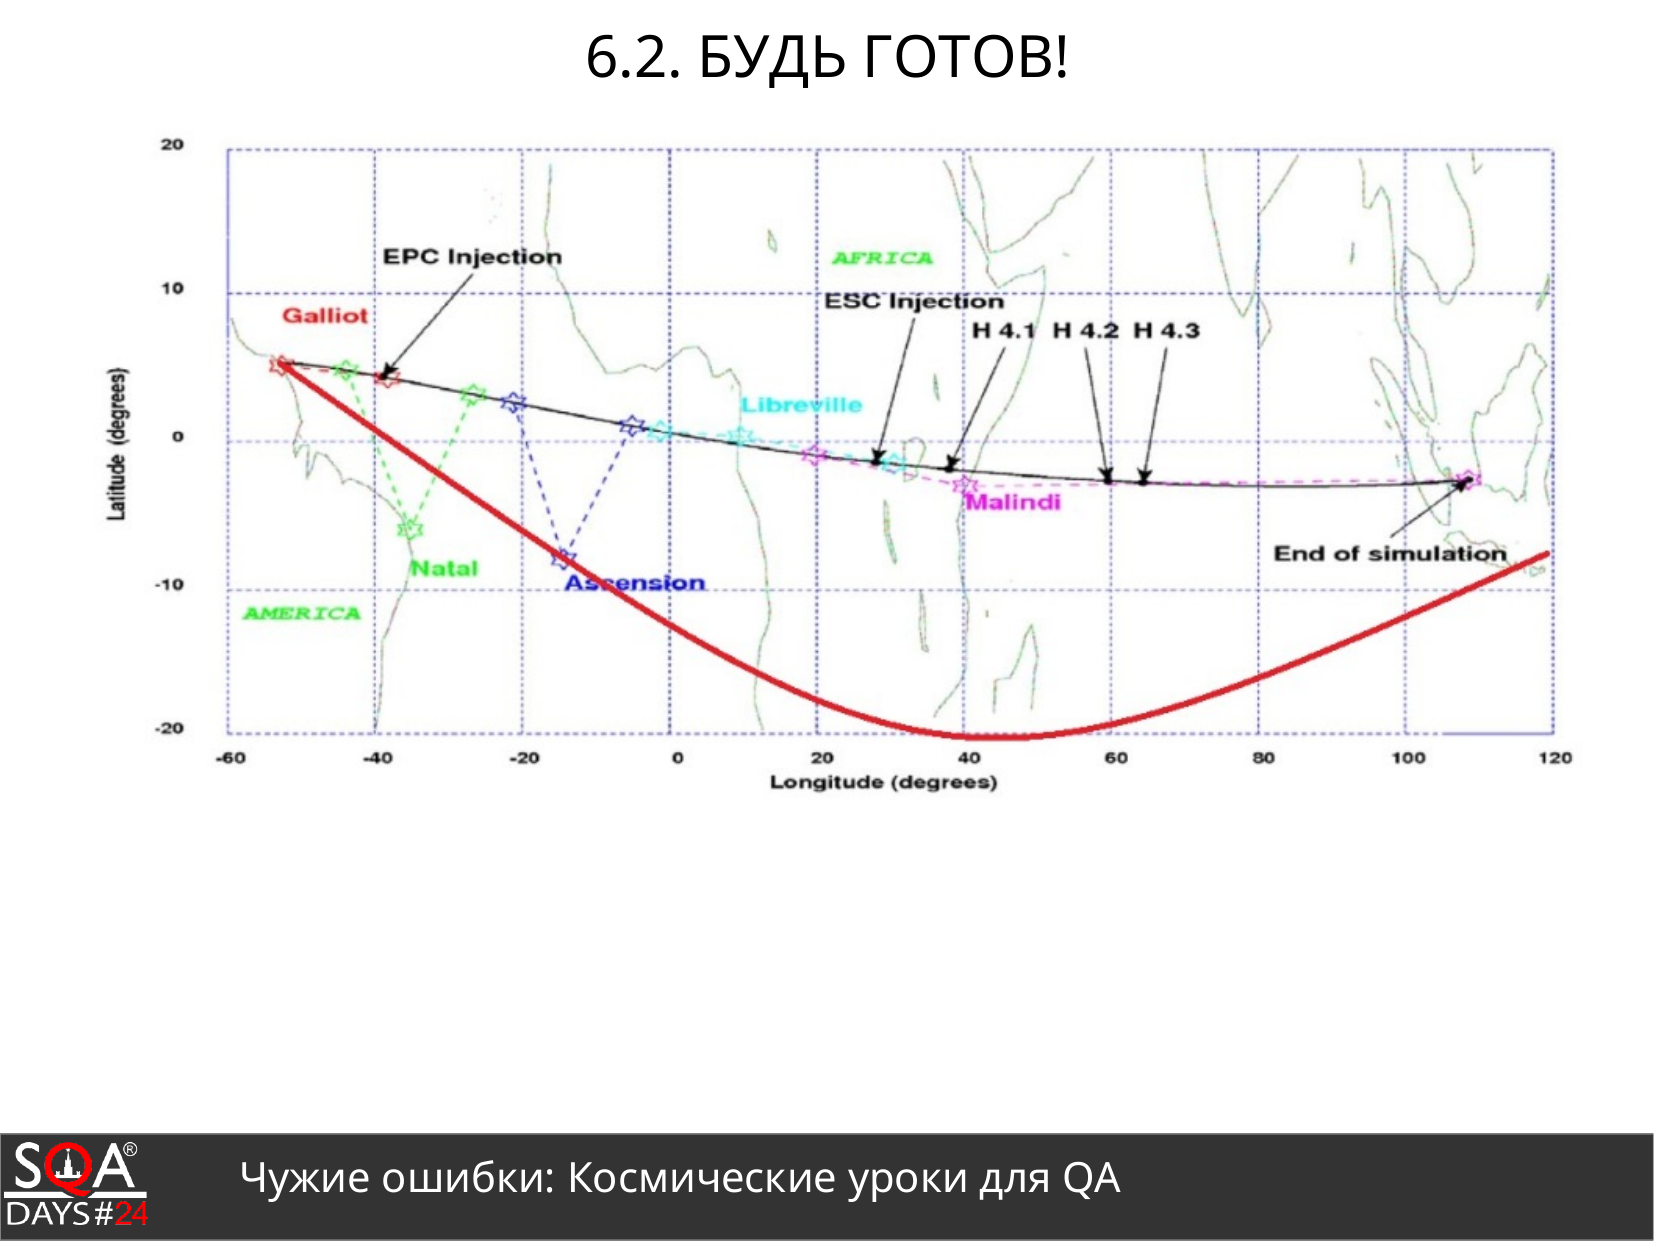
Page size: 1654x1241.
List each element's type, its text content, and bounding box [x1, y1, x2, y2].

picture [82, 118, 1583, 801]
text_box [0, 1133, 1654, 1241]
picture [4, 1142, 148, 1225]
text_box 6.2. БУДЬ ГОТОВ! [570, 11, 1084, 97]
text_box Чужие ошибки: Космические уроки для QA [224, 1145, 1607, 1229]
